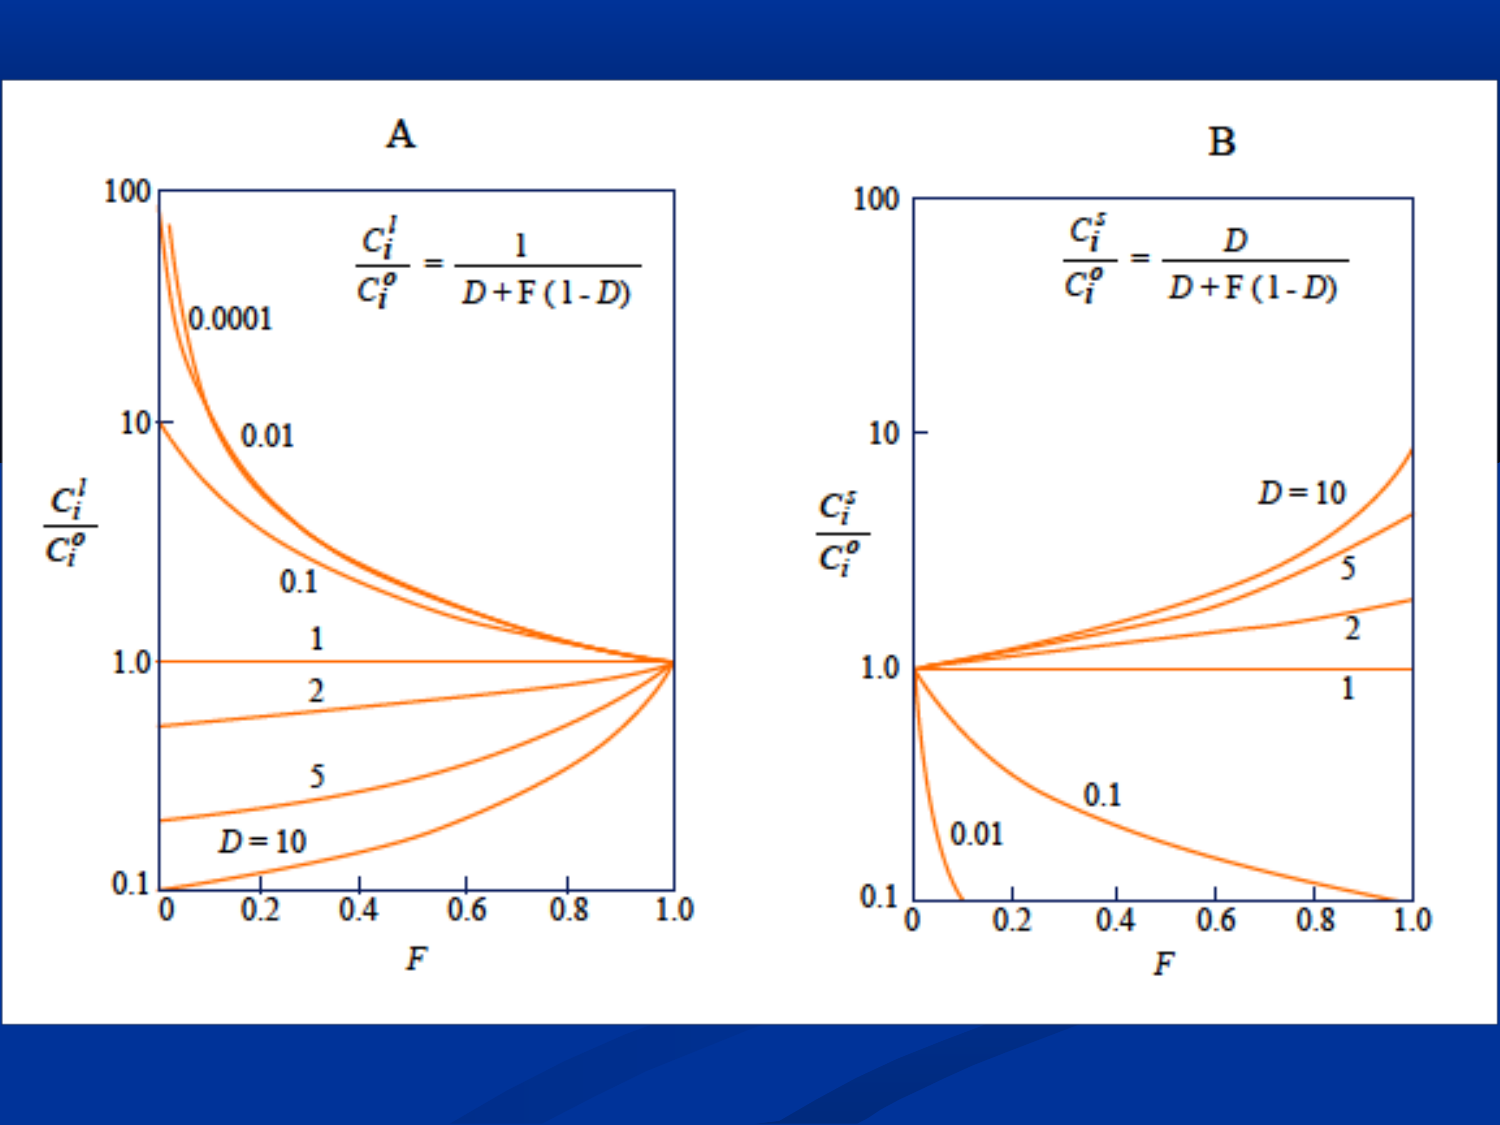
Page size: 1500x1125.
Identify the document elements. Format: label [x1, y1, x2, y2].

text_box [0, 78, 1500, 1028]
